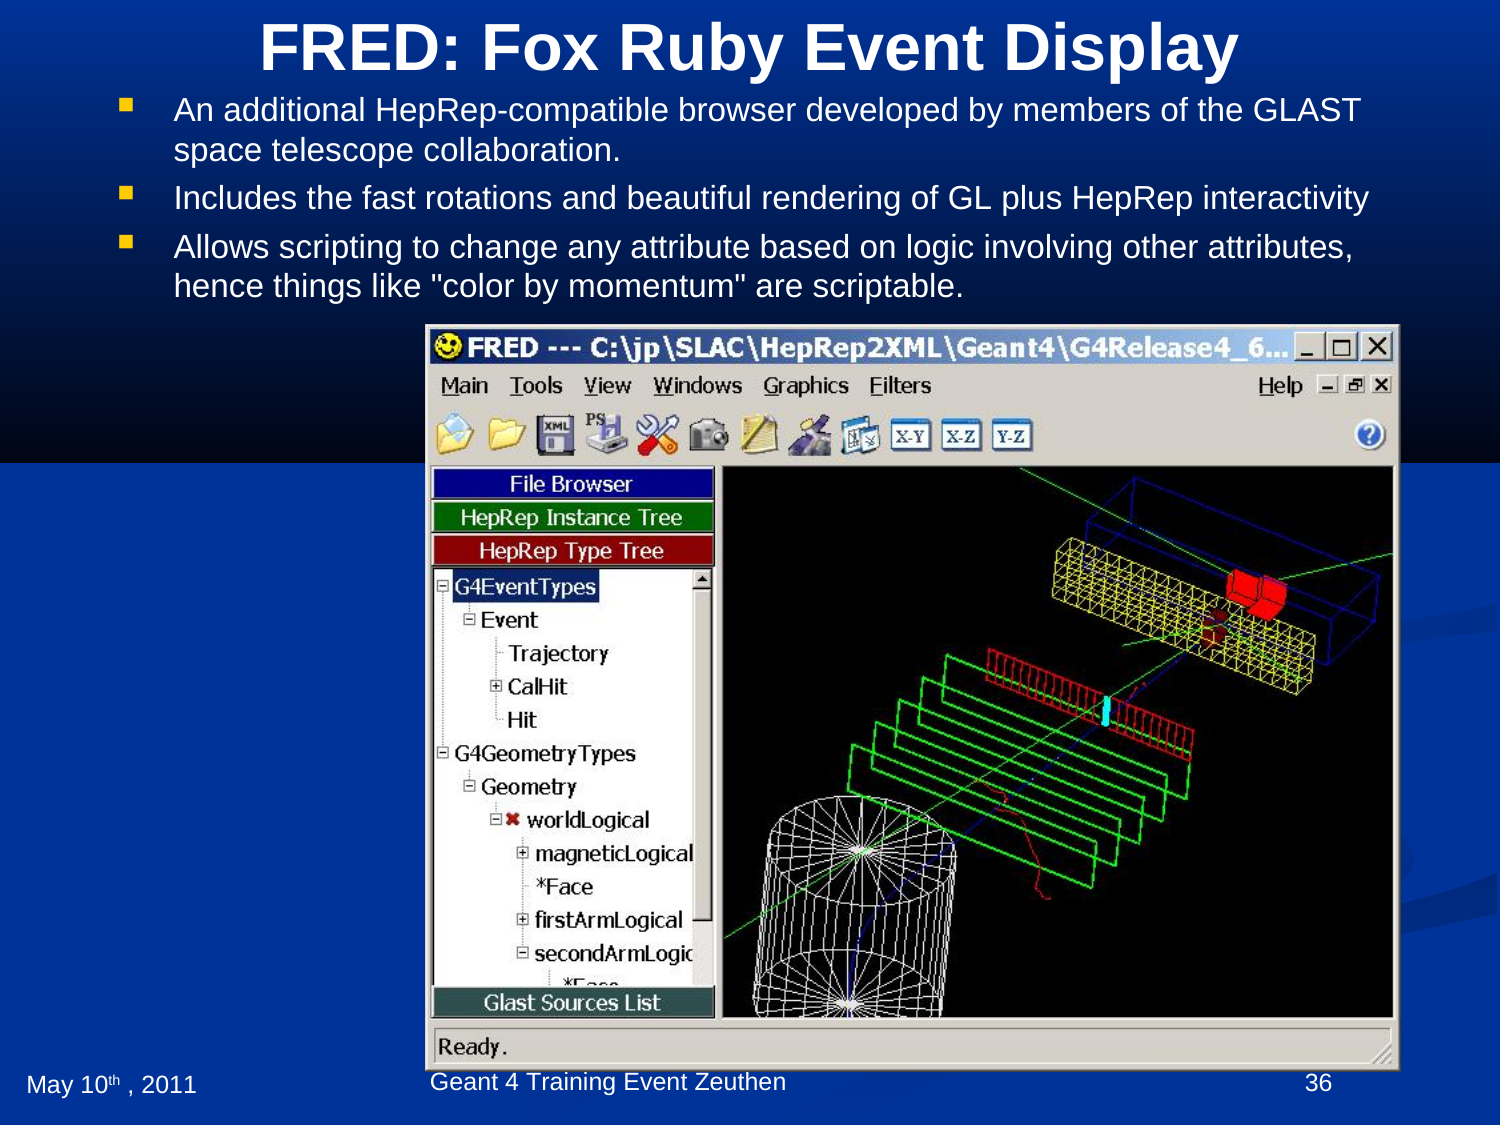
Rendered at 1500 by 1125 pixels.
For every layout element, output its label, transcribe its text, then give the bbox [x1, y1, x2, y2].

picture [425, 324, 1401, 1072]
title FRED: Fox Ruby Event Display [75, 0, 1426, 92]
list An additional HepRep-compatible browser developed by members of the GLAST space telescope collaboration. Includes the fast rotations and beautiful rendering of GL plus HepRep interactivity Allows scripting to change any attribute based on logic involving other attributes, hence things like "color by momentum" are scriptable. [102, 80, 1414, 313]
